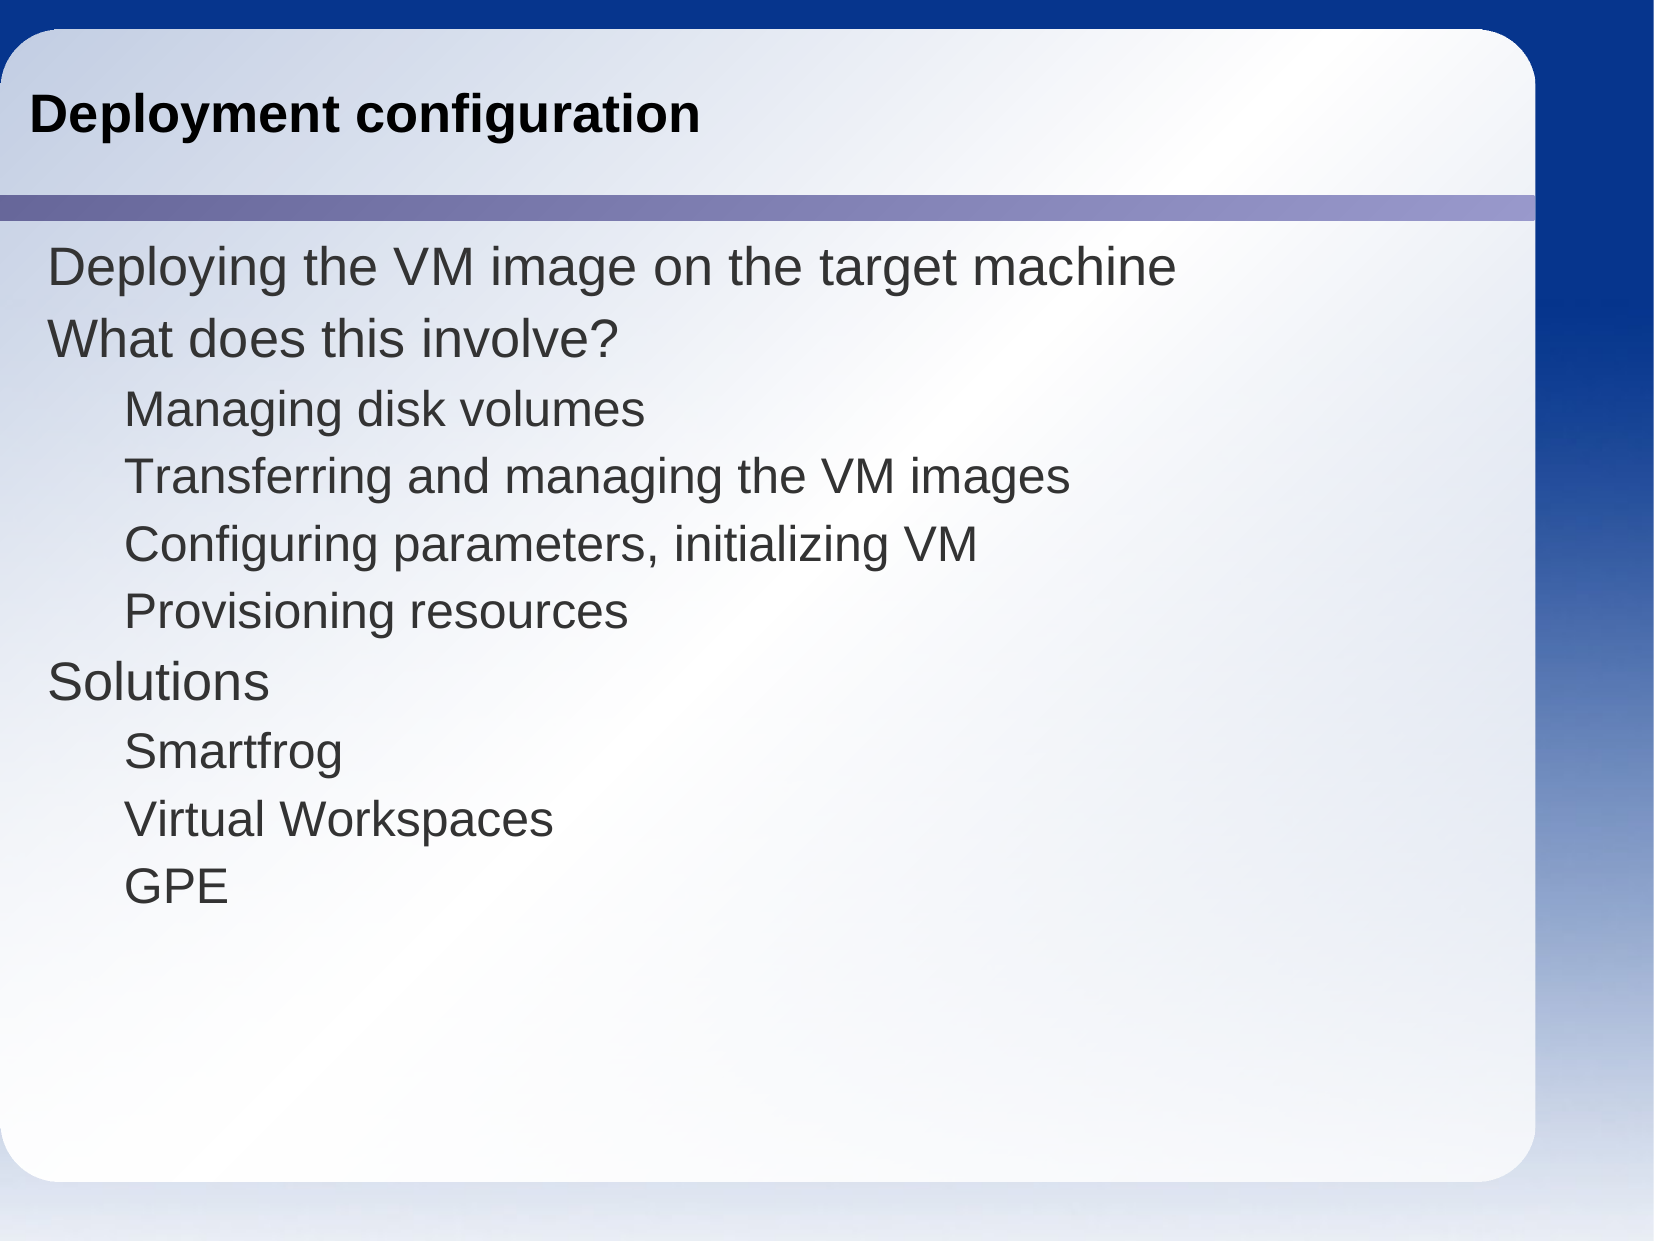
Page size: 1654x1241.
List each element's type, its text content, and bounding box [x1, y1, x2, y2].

title Deployment configuration [29, 49, 1506, 178]
list Deploying the VM image on the target machine What does this involve? Managing disk volumes Transferring and managing the VM images Configuring parameters, initializing VM Provisioning resources Solutions Smartfrog Virtual Workspaces GPE [29, 236, 1506, 1152]
picture [0, 0, 1654, 1241]
